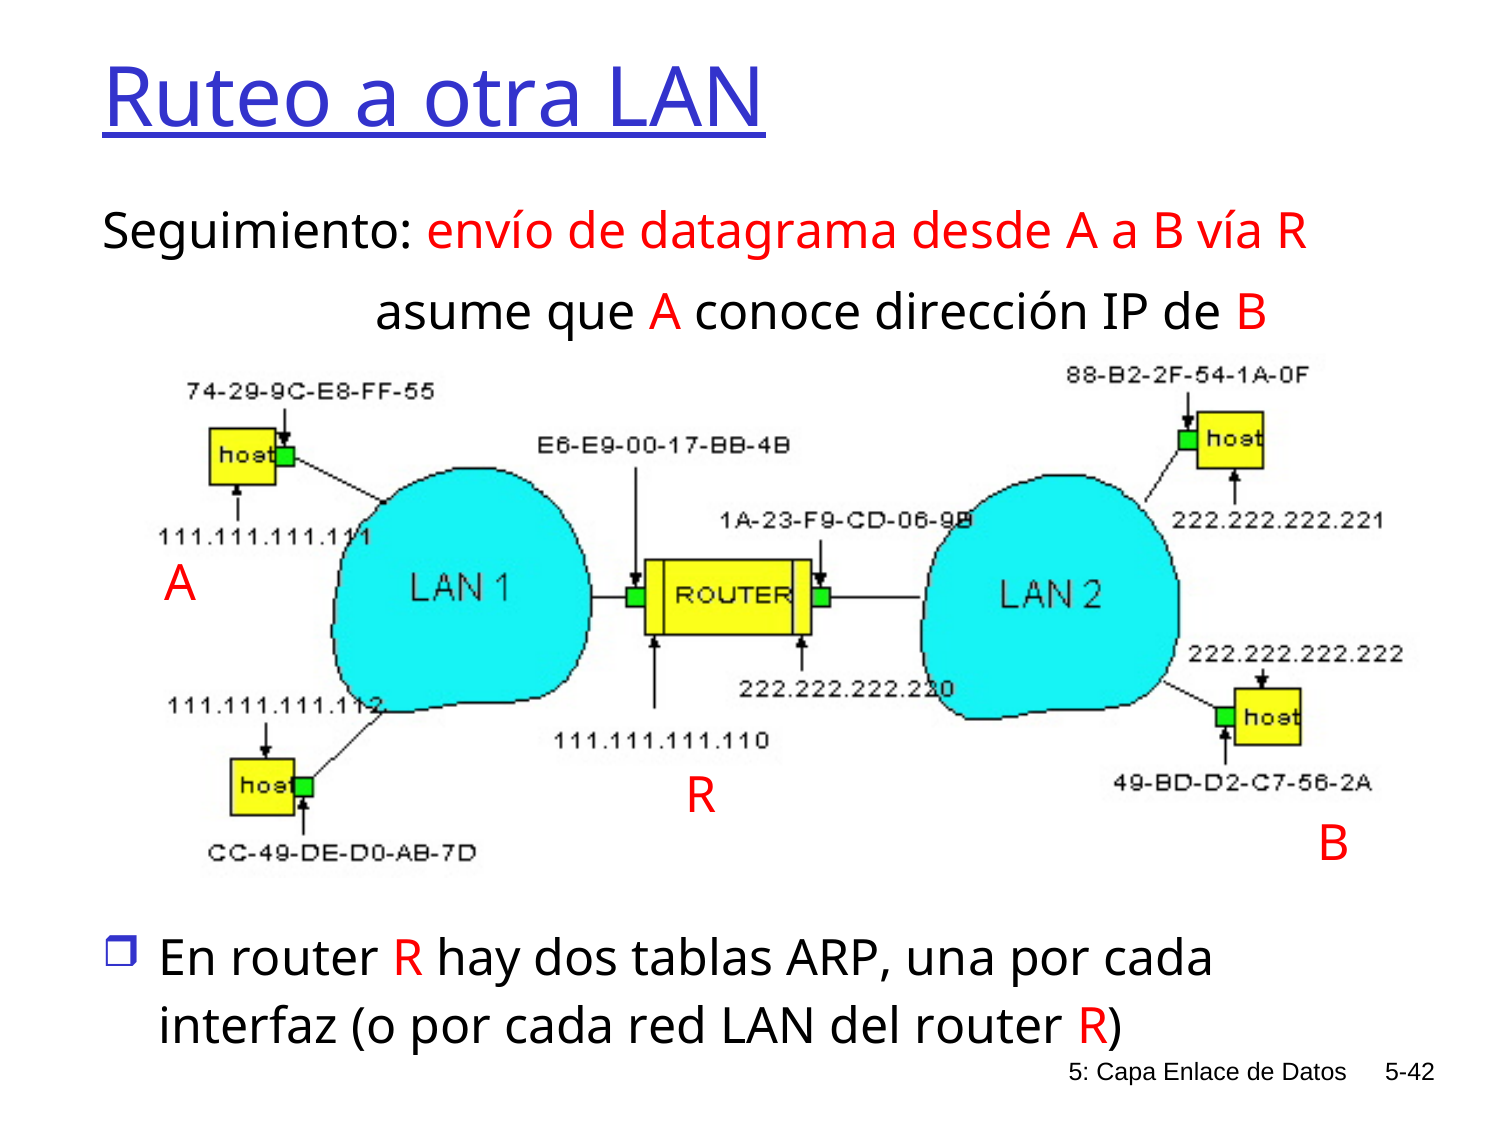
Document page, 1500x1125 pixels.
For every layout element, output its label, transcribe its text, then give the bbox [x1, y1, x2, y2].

text_box A [149, 542, 212, 619]
title Ruteo a otra LAN [87, 0, 1363, 187]
picture [1363, 353, 1438, 878]
text_box B [1302, 802, 1365, 878]
list Seguimiento: envío de datagrama desde A a B vía R asume que A conoce dirección IP de B En router R hay dos tablas ARP, una por cada interfaz (o por cada red LAN del router R) [87, 187, 1363, 1031]
text_box R [670, 754, 732, 831]
